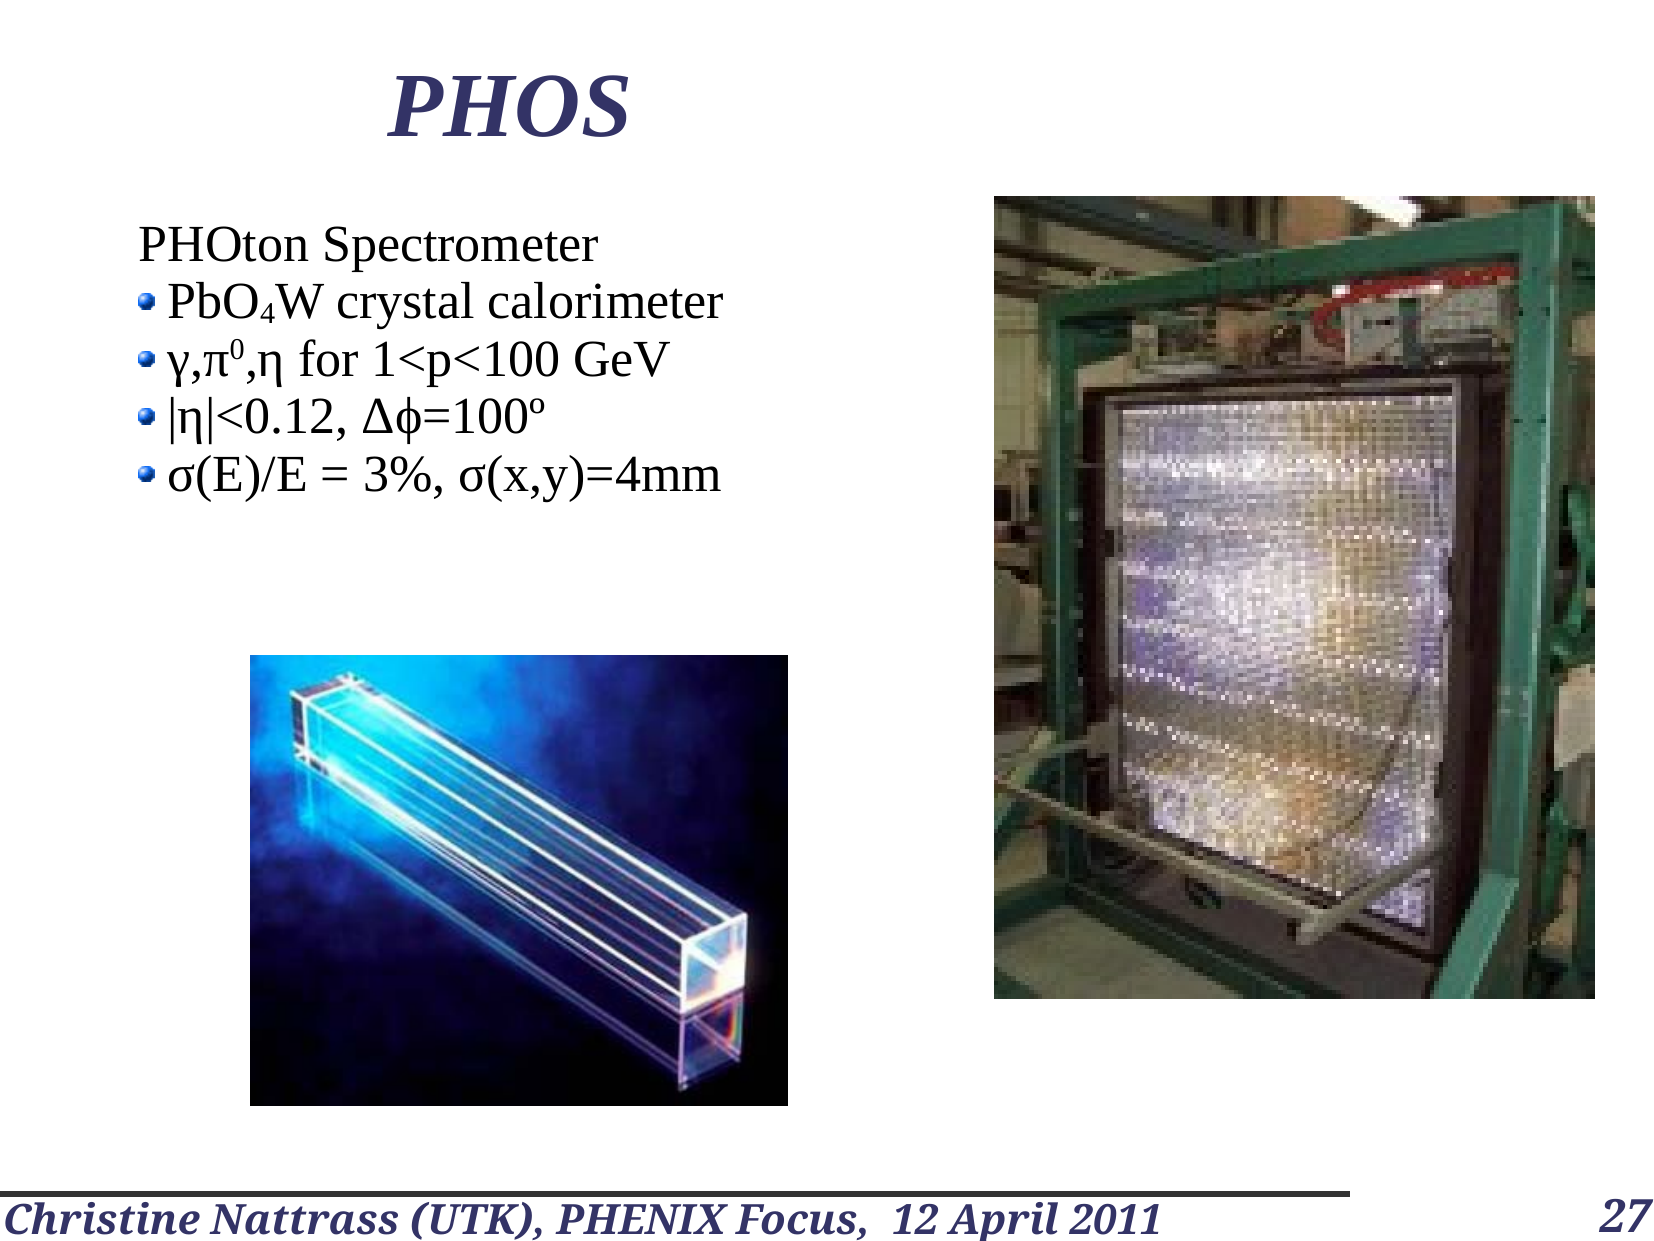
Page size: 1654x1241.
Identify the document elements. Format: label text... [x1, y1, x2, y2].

picture [306, 808, 313, 819]
title PHOS [82, 9, 938, 202]
picture [994, 196, 1595, 999]
picture [250, 766, 788, 1106]
text_box PHOton Spectrometer PbO4W crystal calorimeter γ,π0,η for 1<p<100 GeV |η|<0.12, Δϕ=100º σ(E)/E = 3%, σ(x,y)=4mm [124, 207, 938, 766]
